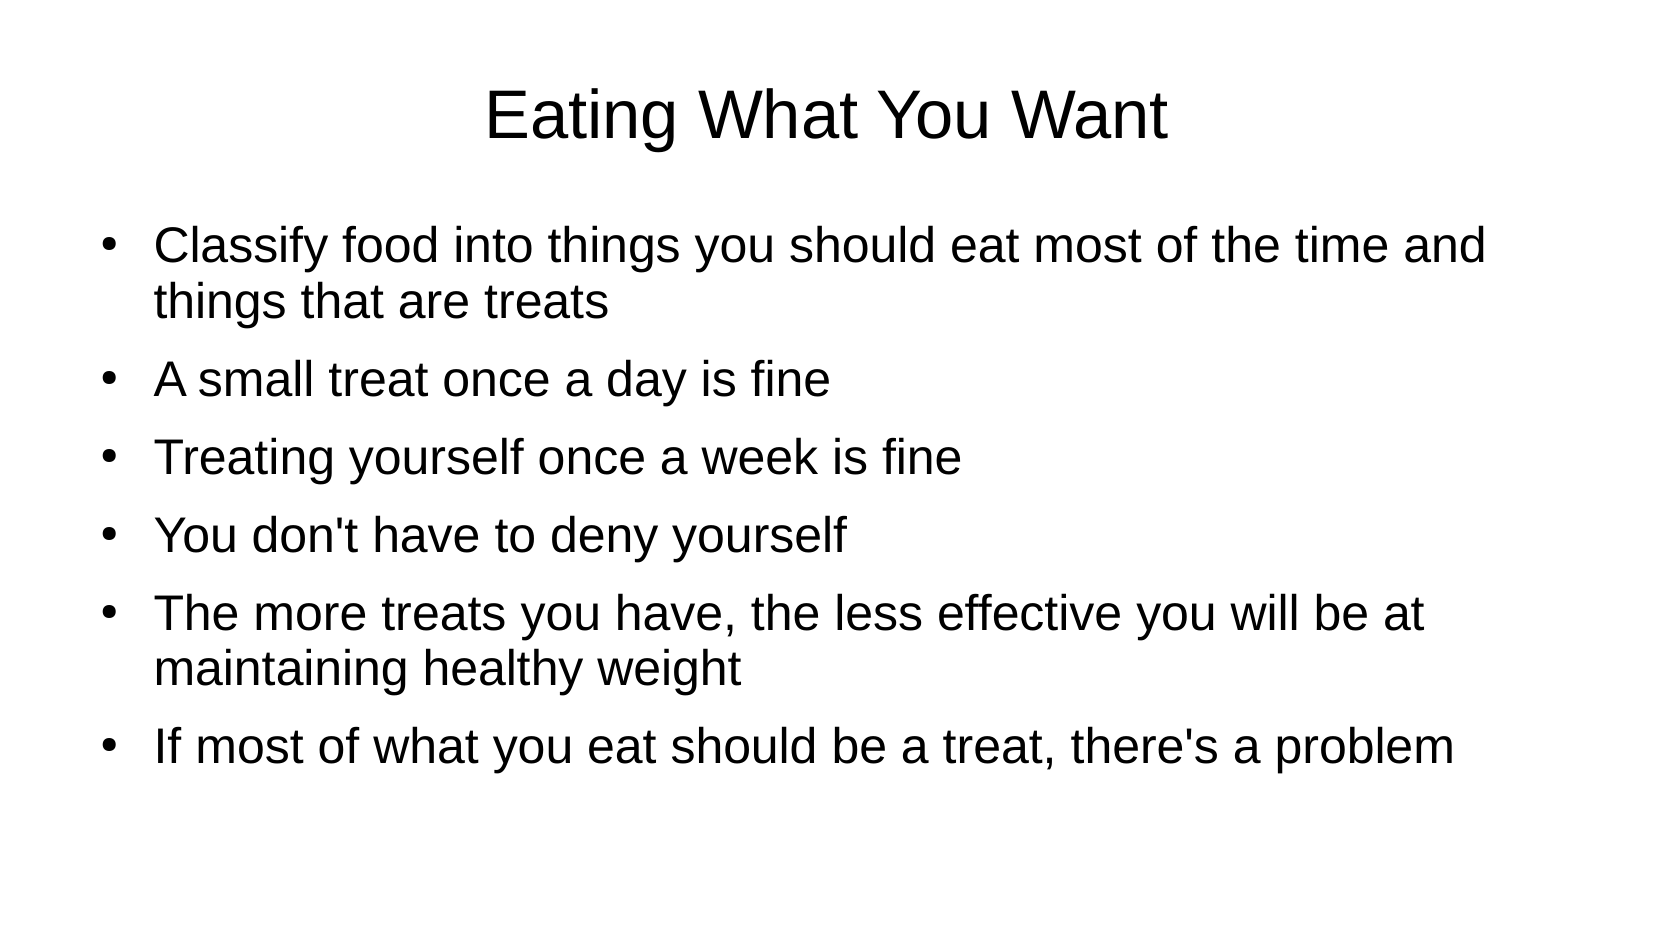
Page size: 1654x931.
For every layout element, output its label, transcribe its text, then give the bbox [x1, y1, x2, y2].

list Classify food into things you should eat most of the time and things that are treats A small treat once a day is fine Treating yourself once a week is fine You don't have to deny yourself The more treats you have, the less effective you will be at maintaining healthy weight If most of what you eat should be a treat, there's a problem [82, 217, 1571, 863]
title Eating What You Want [82, 37, 1571, 193]
